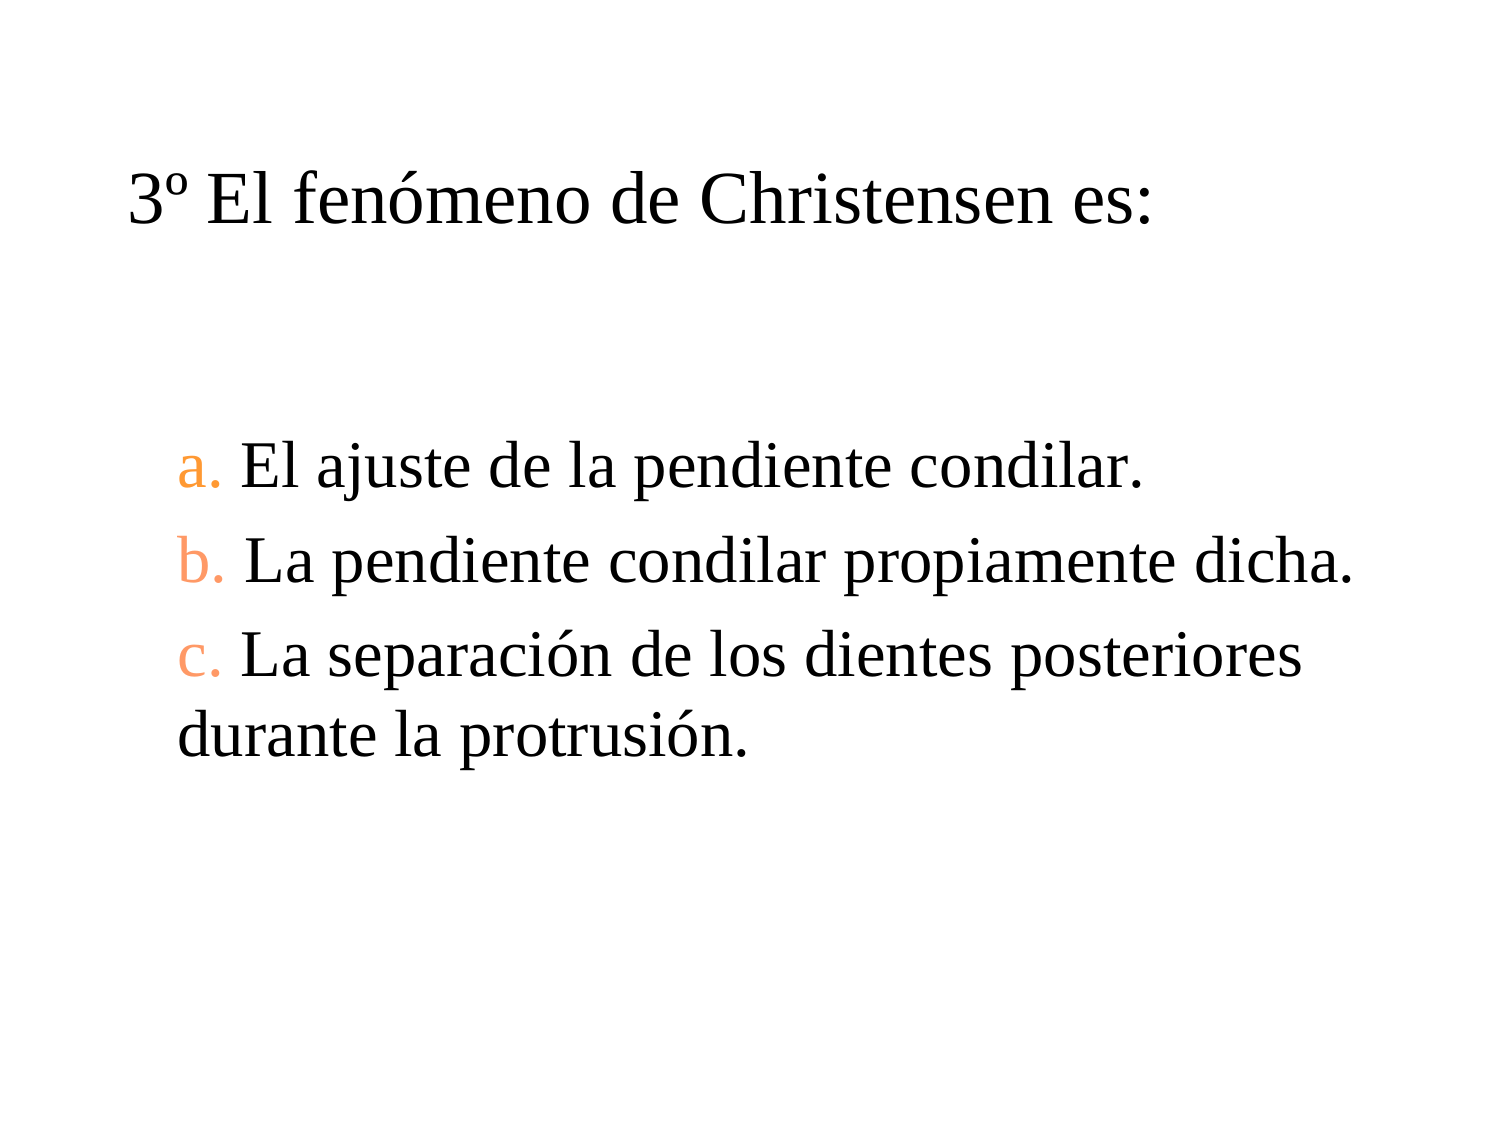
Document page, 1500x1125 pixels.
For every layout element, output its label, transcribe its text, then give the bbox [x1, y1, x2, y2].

title 3º El fenómeno de Christensen es: [112, 65, 1388, 322]
list a. El ajuste de la pendiente condilar. b. La pendiente condilar propiamente dicha. c. La separación de los dientes posteriores durante la protrusión. [0, 413, 1388, 1068]
